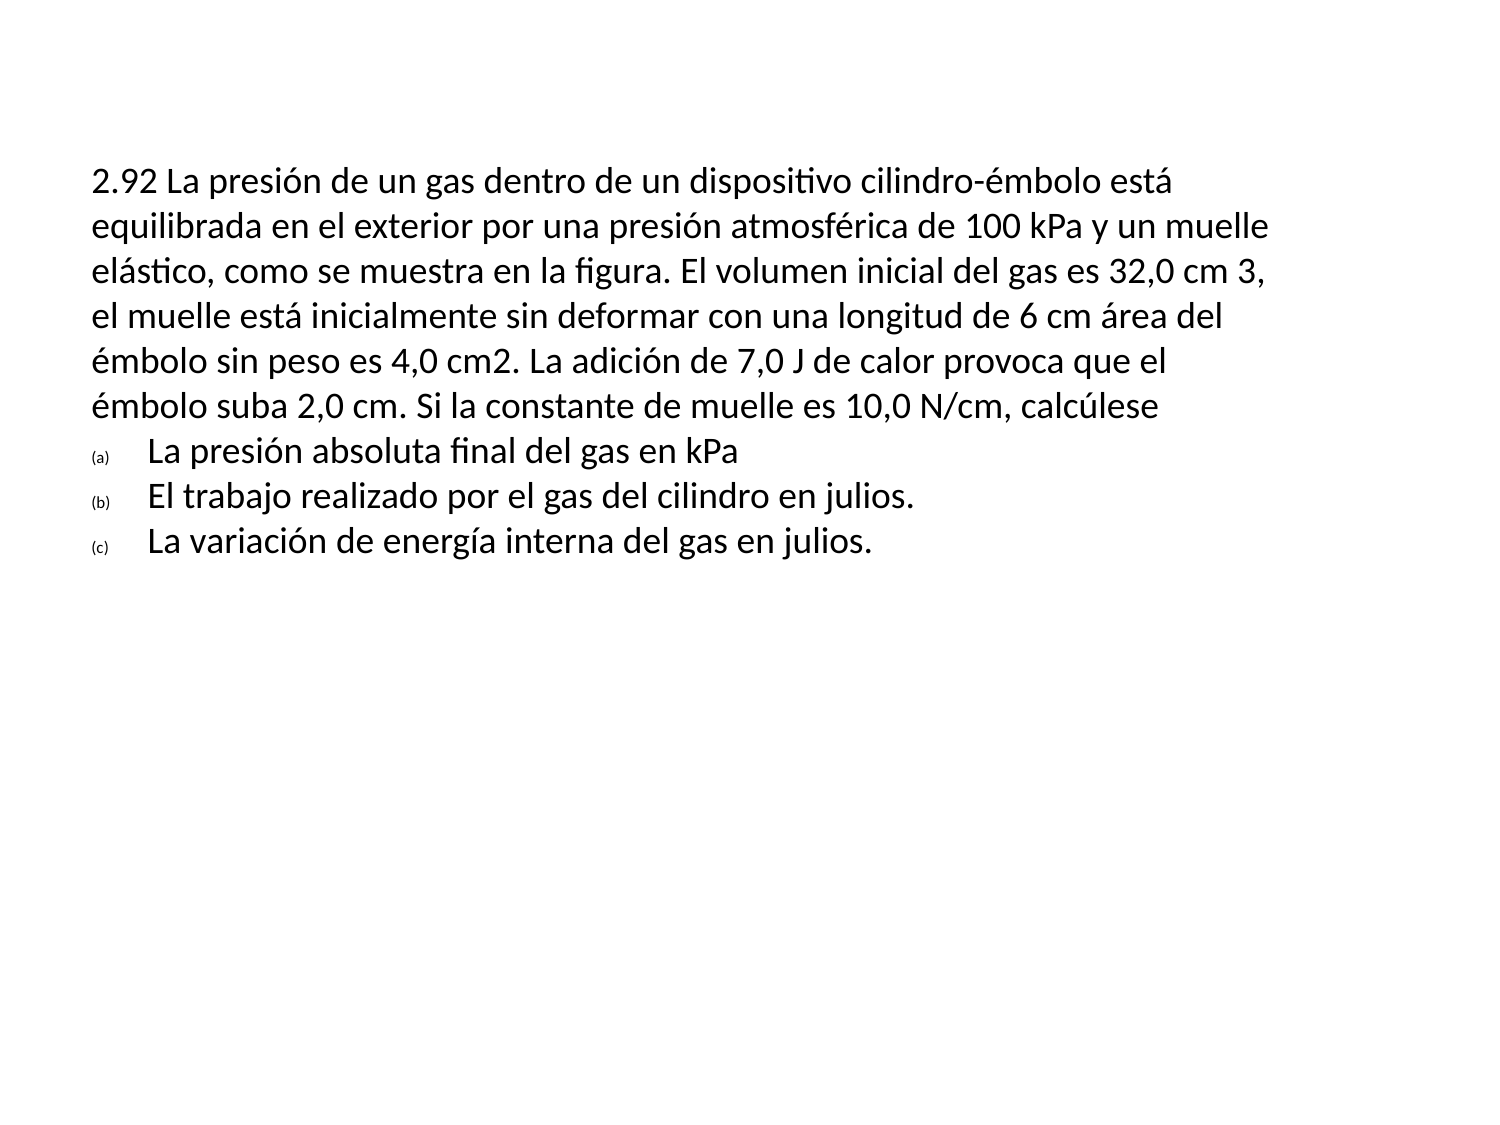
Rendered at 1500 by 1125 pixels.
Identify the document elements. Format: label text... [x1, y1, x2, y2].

text_box 2.92 La presión de un gas dentro de un dispositivo cilindro-émbolo está equilibrada en el exterior por una presión atmosférica de 100 kPa y un muelle elástico, como se muestra en la figura. El volumen inicial del gas es 32,0 cm 3, el muelle está inicialmente sin deformar con una longitud de 6 cm área del émbolo sin peso es 4,0 cm2. La adición de 7,0 J de calor provoca que el émbolo suba 2,0 cm. Si la constante de muelle es 10,0 N/cm, calcúlese La presión absoluta final del gas en kPa El trabajo realizado por el gas del cilindro en julios. La variación de energía interna del gas en julios. [76, 148, 1294, 569]
